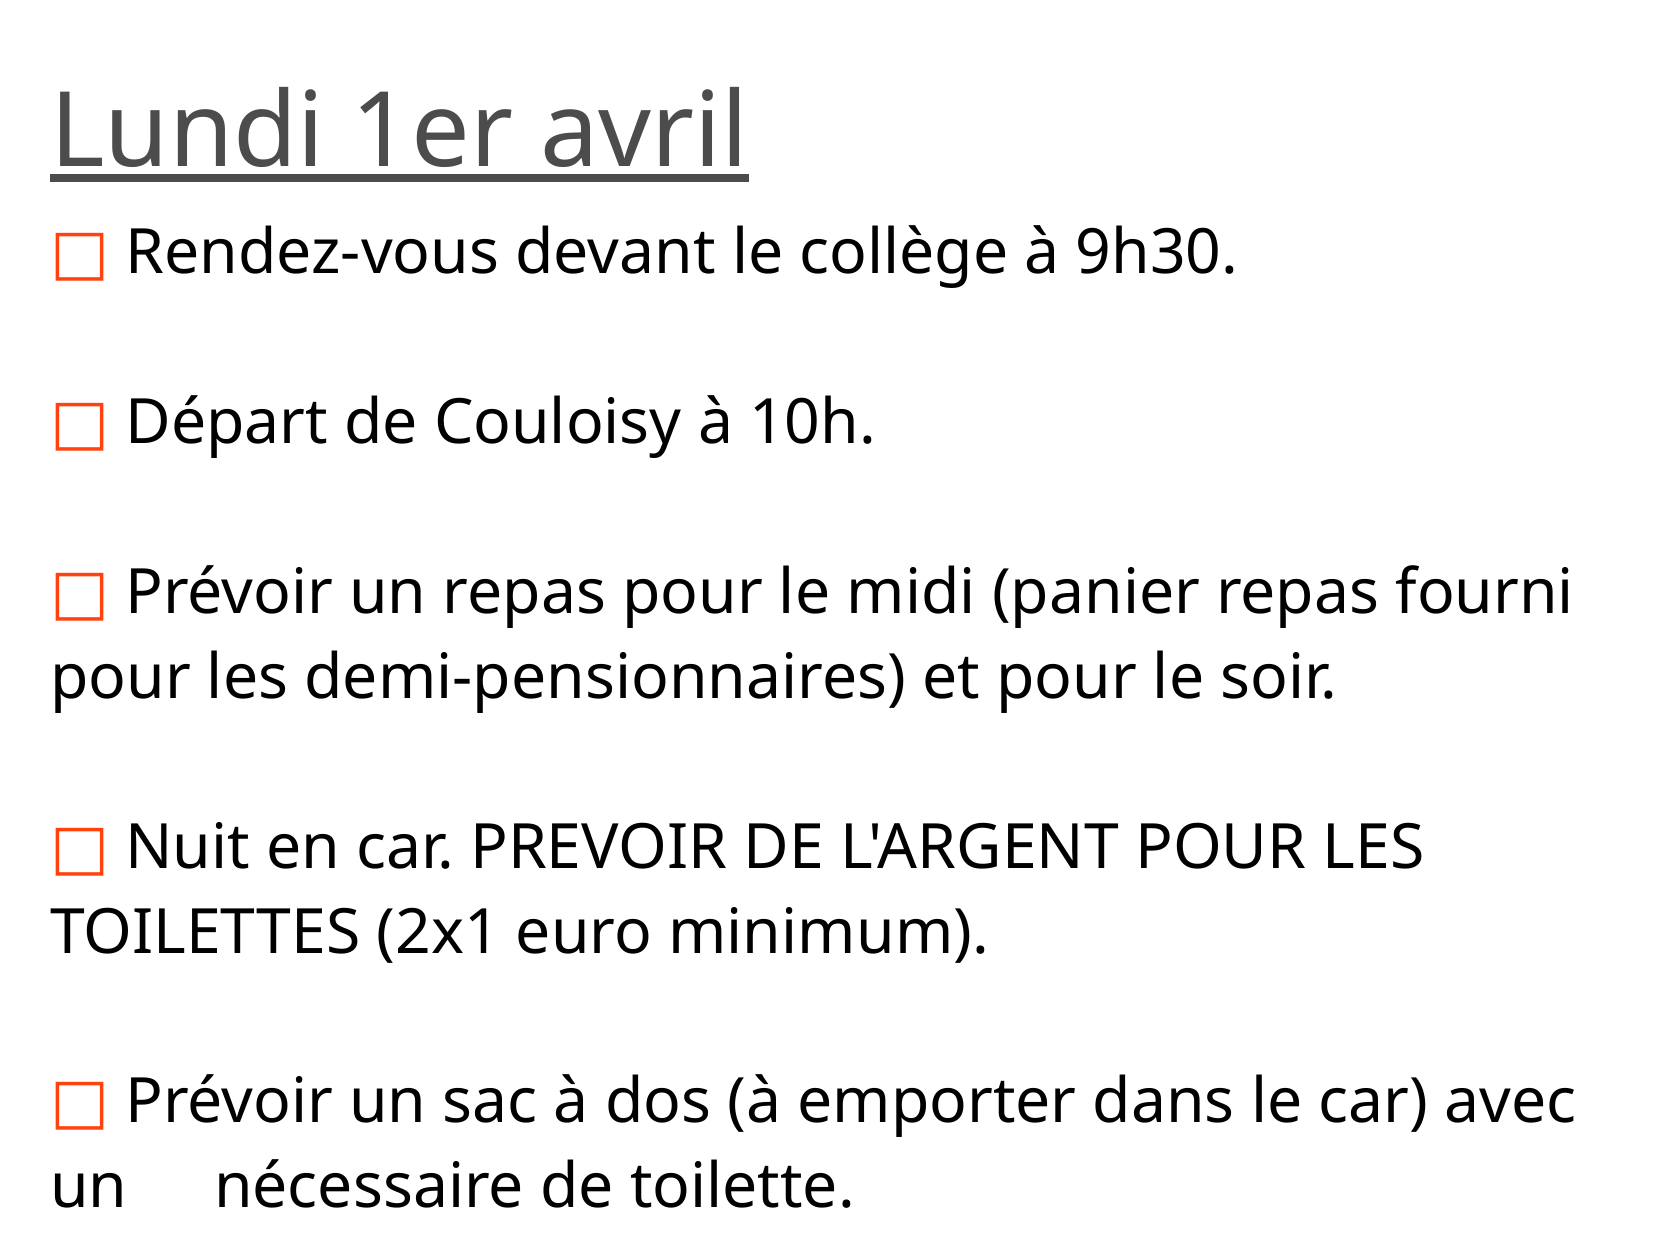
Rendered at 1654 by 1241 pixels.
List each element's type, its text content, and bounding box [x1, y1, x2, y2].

text_box Lundi 1er avril [35, 47, 1619, 176]
text_box □ Rendez-vous devant le collège à 9h30. □ Départ de Couloisy à 10h. □ Prévoir un repas pour le midi (panier repas fourni pour les demi-pensionnaires) et pour le soir. □ Nuit en car. PREVOIR DE L'ARGENT POUR LES TOILETTES (2x1 euro minimum). □ Prévoir un sac à dos (à emporter dans le car) avec un nécessaire de toilette. Les élèves n'auront pas accès à leurs bagages avant le mardi soir, à l'hôtel. [35, 199, 1619, 1241]
